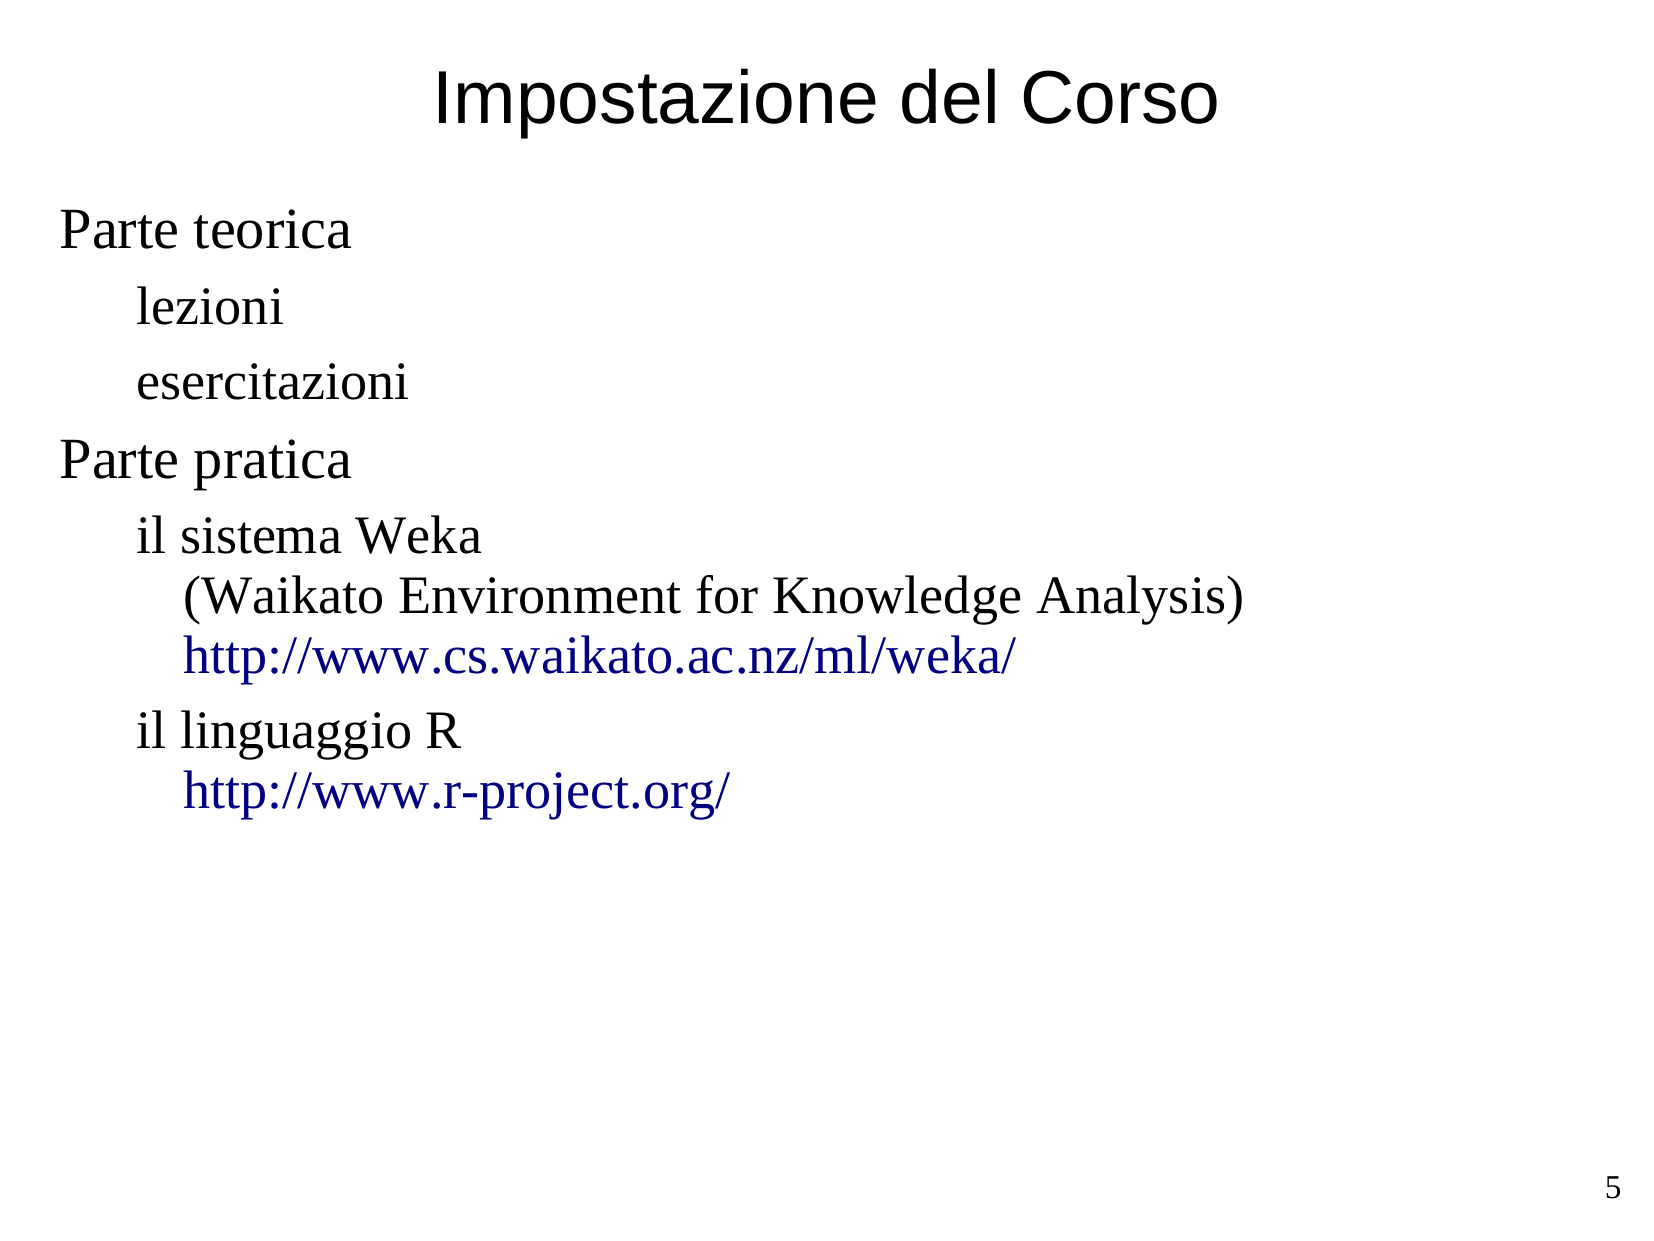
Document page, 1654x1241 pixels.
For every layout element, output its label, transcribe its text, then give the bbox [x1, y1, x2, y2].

list Parte teorica lezioni esercitazioni Parte pratica il sistema Weka (Waikato Environment for Knowledge Analysis) http://www.cs.waikato.ac.nz/ml/weka/ il linguaggio R http://www.r-project.org/ [42, 196, 1612, 1187]
text_box [126, 718, 1531, 775]
title Impostazione del Corso [37, 30, 1617, 166]
